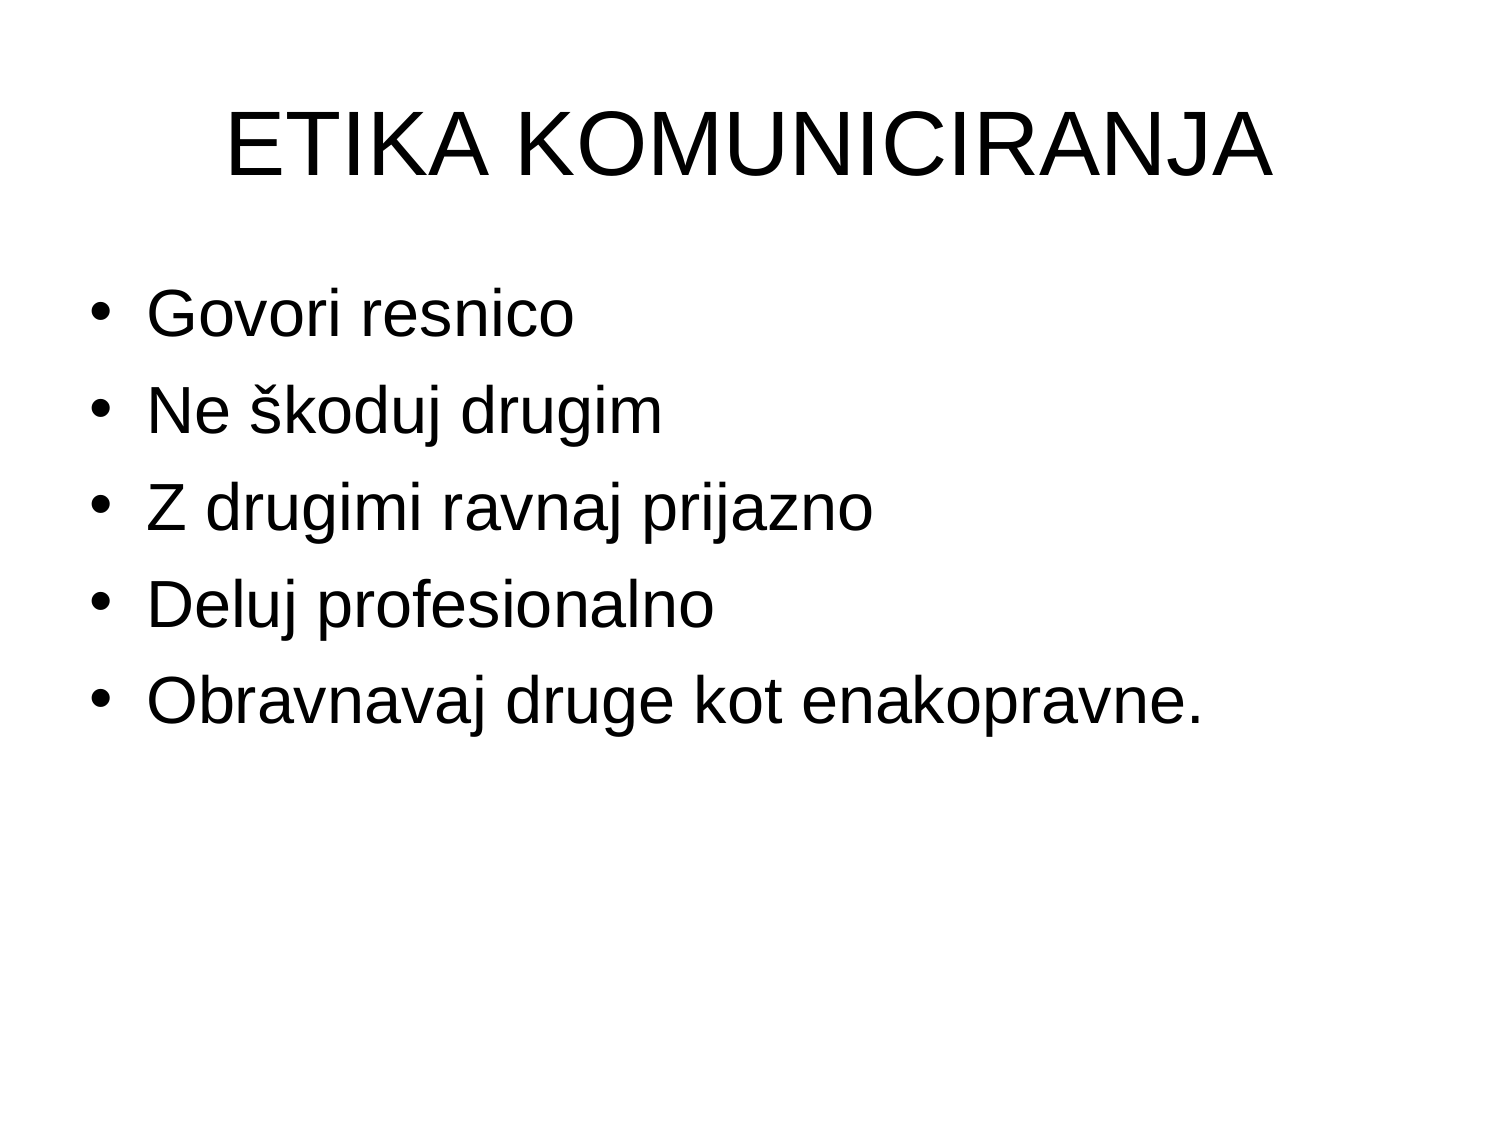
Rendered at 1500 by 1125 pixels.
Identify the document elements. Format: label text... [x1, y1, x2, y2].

list Govori resnico Ne škoduj drugim Z drugimi ravnaj prijazno Deluj profesionalno Obravnavaj druge kot enakopravne. [75, 262, 1426, 1006]
title ETIKA KOMUNICIRANJA [75, 45, 1426, 233]
